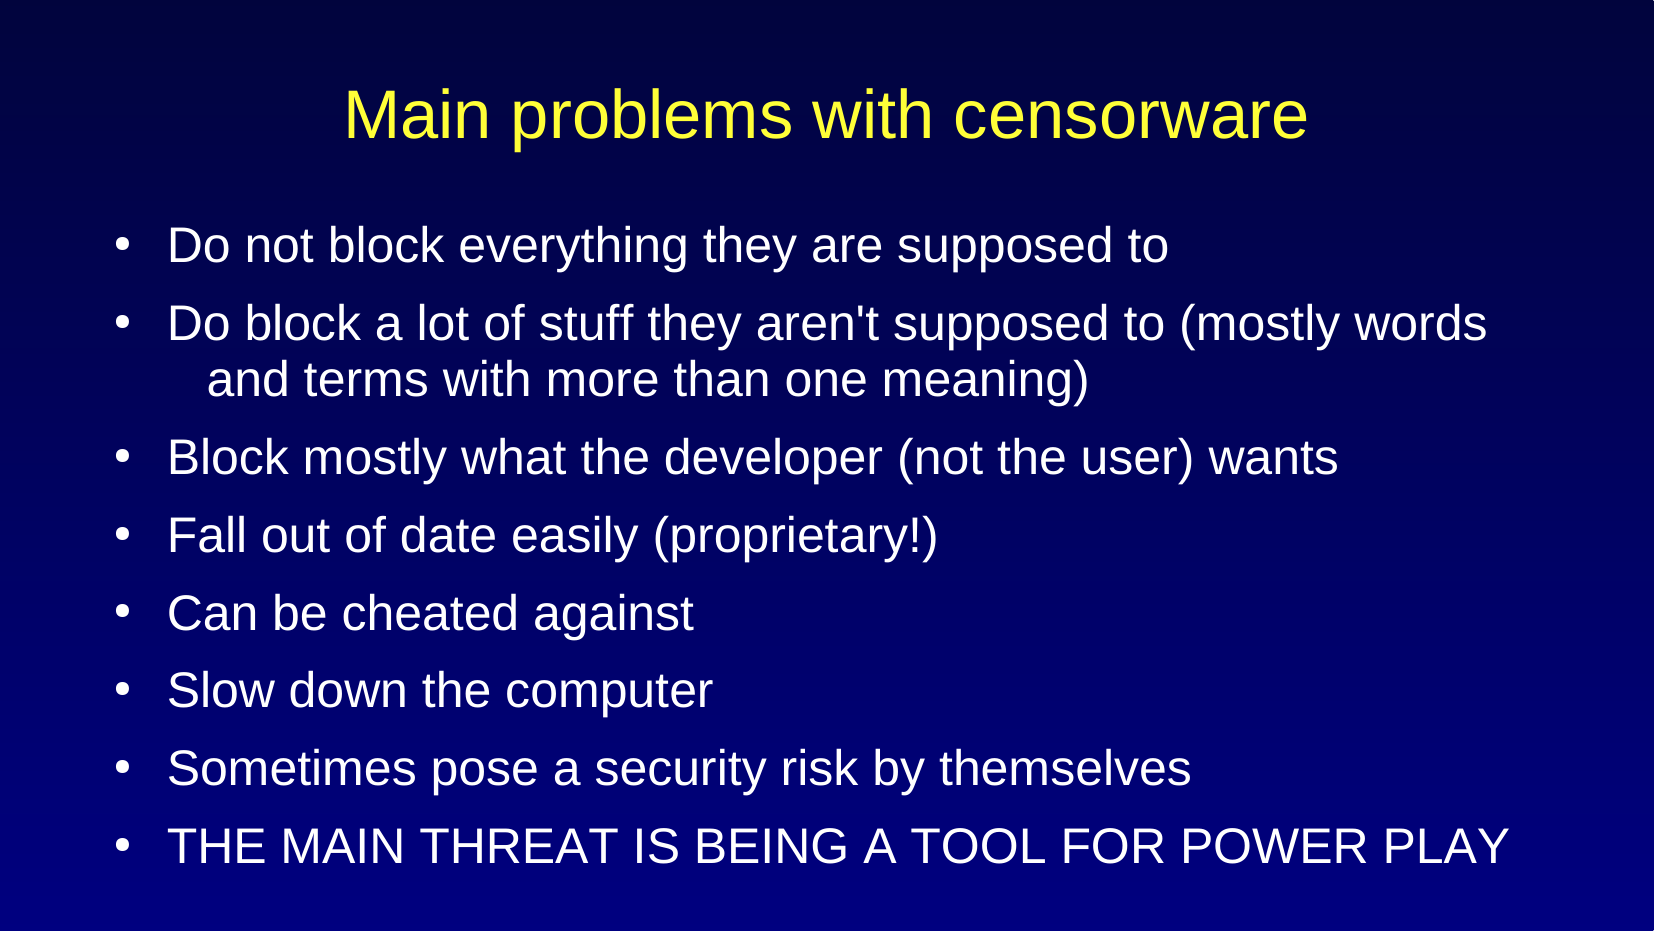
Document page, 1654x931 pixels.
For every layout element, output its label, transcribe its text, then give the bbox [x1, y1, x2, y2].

list Do not block everything they are supposed to Do block a lot of stuff they aren't supposed to (mostly words and terms with more than one meaning) Block mostly what the developer (not the user) wants Fall out of date easily (proprietary!) Can be cheated against Slow down the computer Sometimes pose a security risk by themselves THE MAIN THREAT IS BEING A TOOL FOR POWER PLAY [82, 217, 1571, 875]
title Main problems with censorware [82, 37, 1571, 193]
